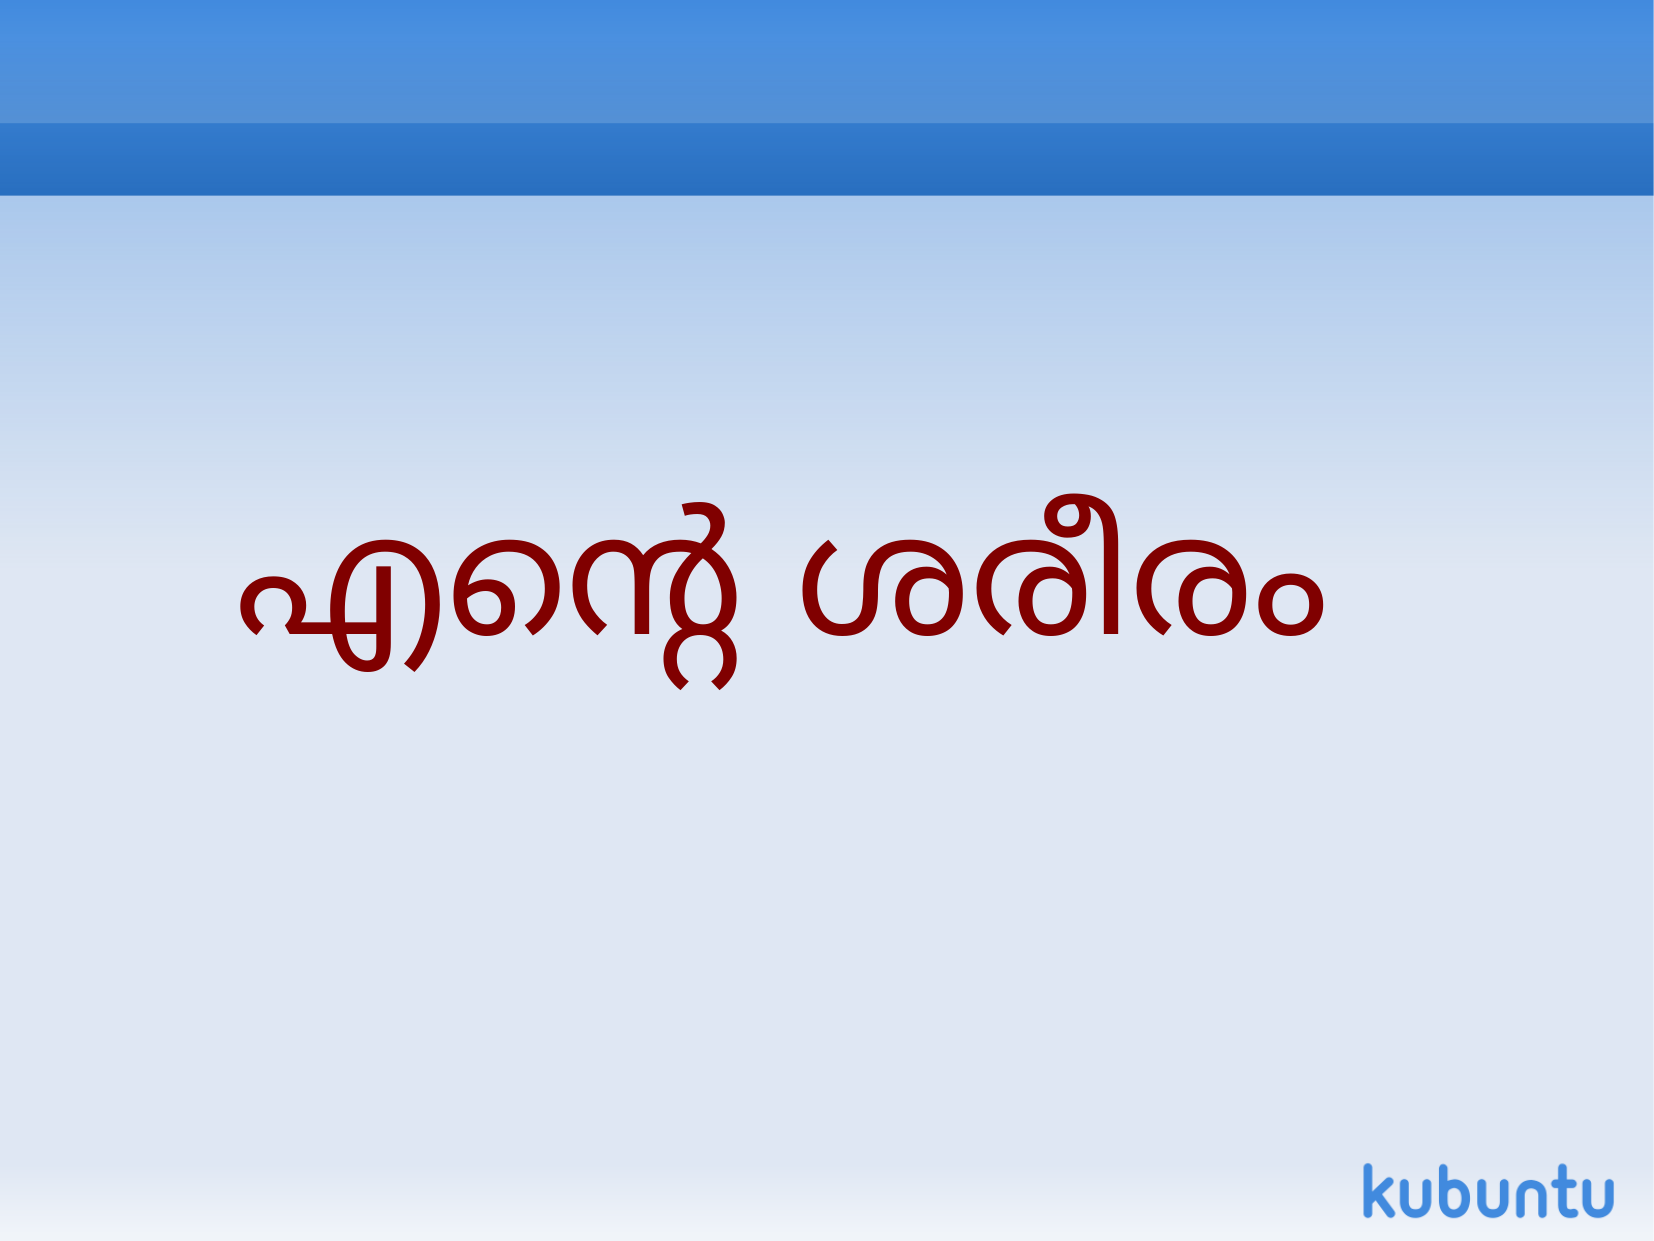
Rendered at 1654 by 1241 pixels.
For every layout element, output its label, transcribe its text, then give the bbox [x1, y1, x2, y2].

picture [0, 0, 1654, 1241]
text_box എന്റെ ശരീരം [177, 472, 1388, 682]
